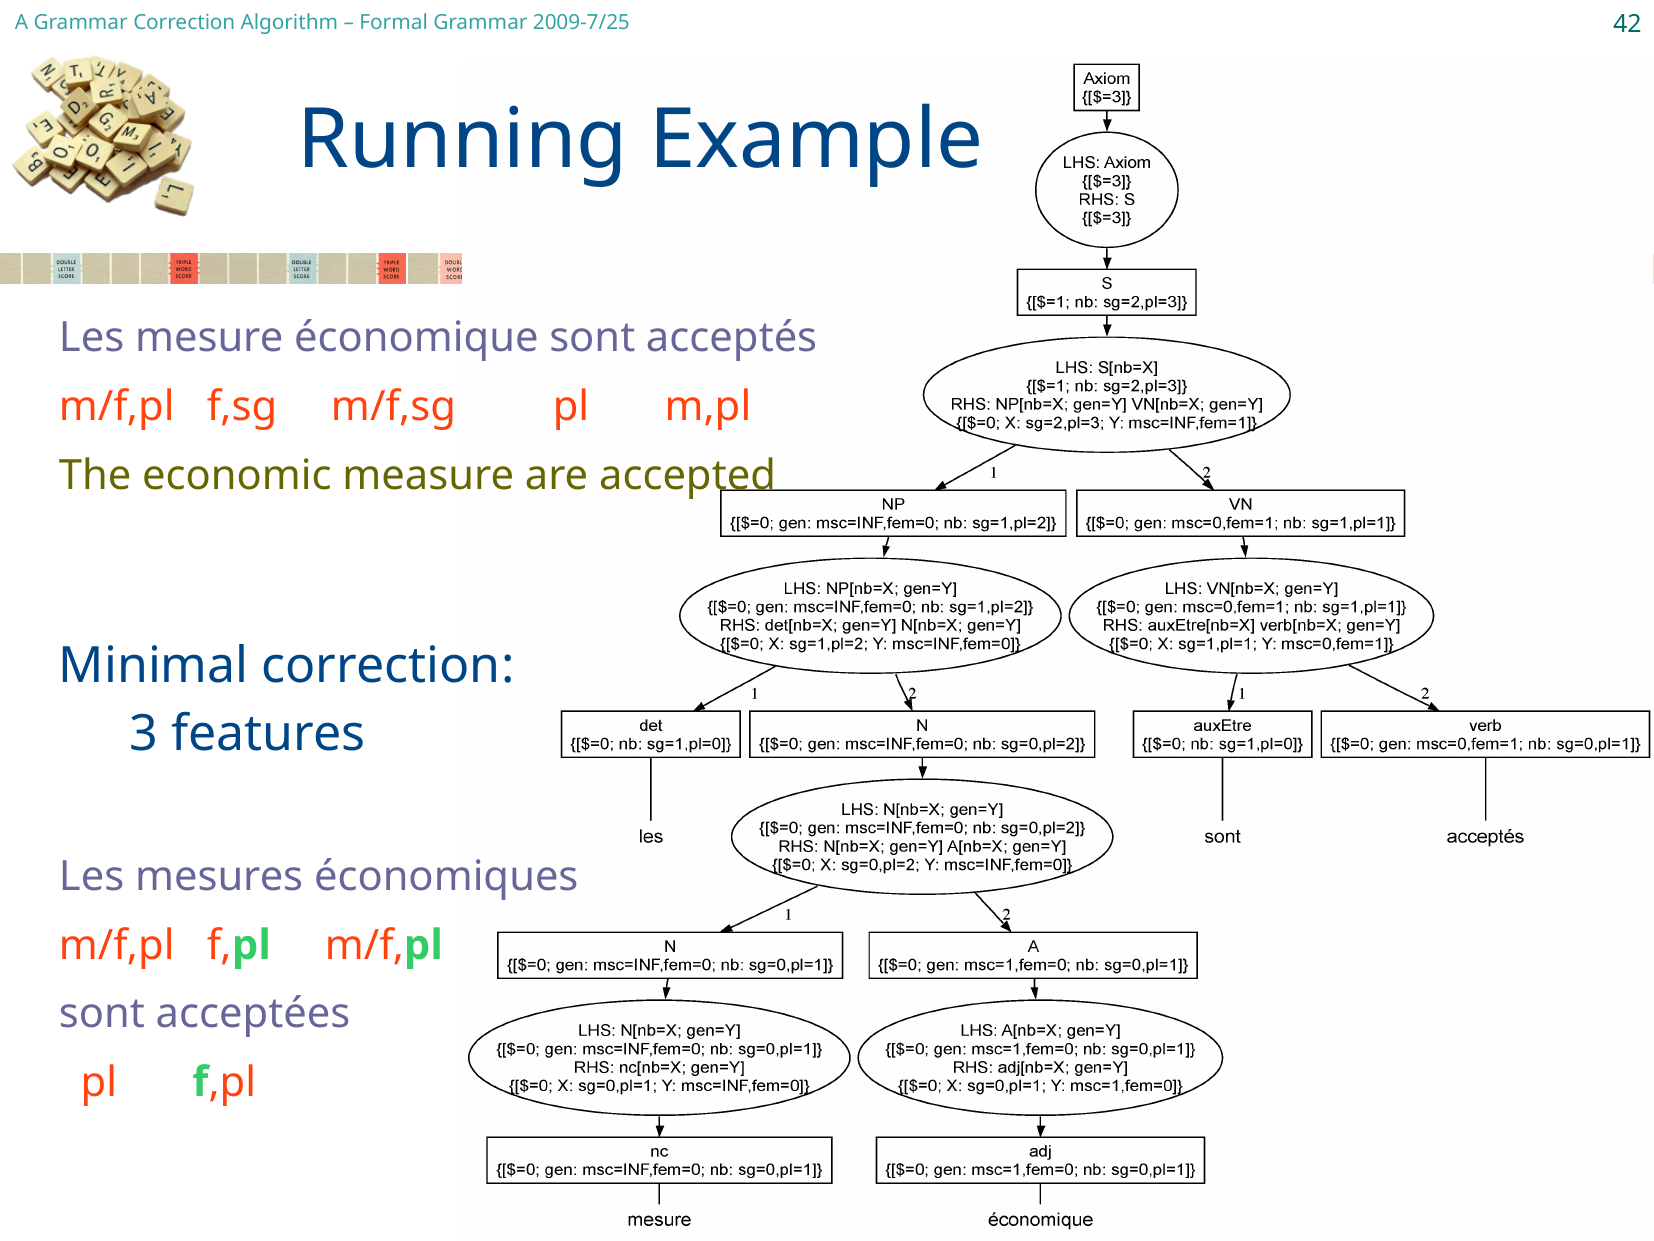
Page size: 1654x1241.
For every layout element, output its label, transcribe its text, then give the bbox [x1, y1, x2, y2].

title Running Example [218, 31, 1063, 239]
picture [0, 253, 406, 284]
picture [408, 58, 1654, 1241]
list Les mesure économique sont acceptés m/f,pl f,sg m/f,sg pl m,pl The economic measure are accepted Minimal correction: 3 features Les mesures économiques m/f,pl f,pl m/f,pl sont acceptées pl f,pl [59, 307, 1625, 1179]
picture [11, 53, 195, 219]
